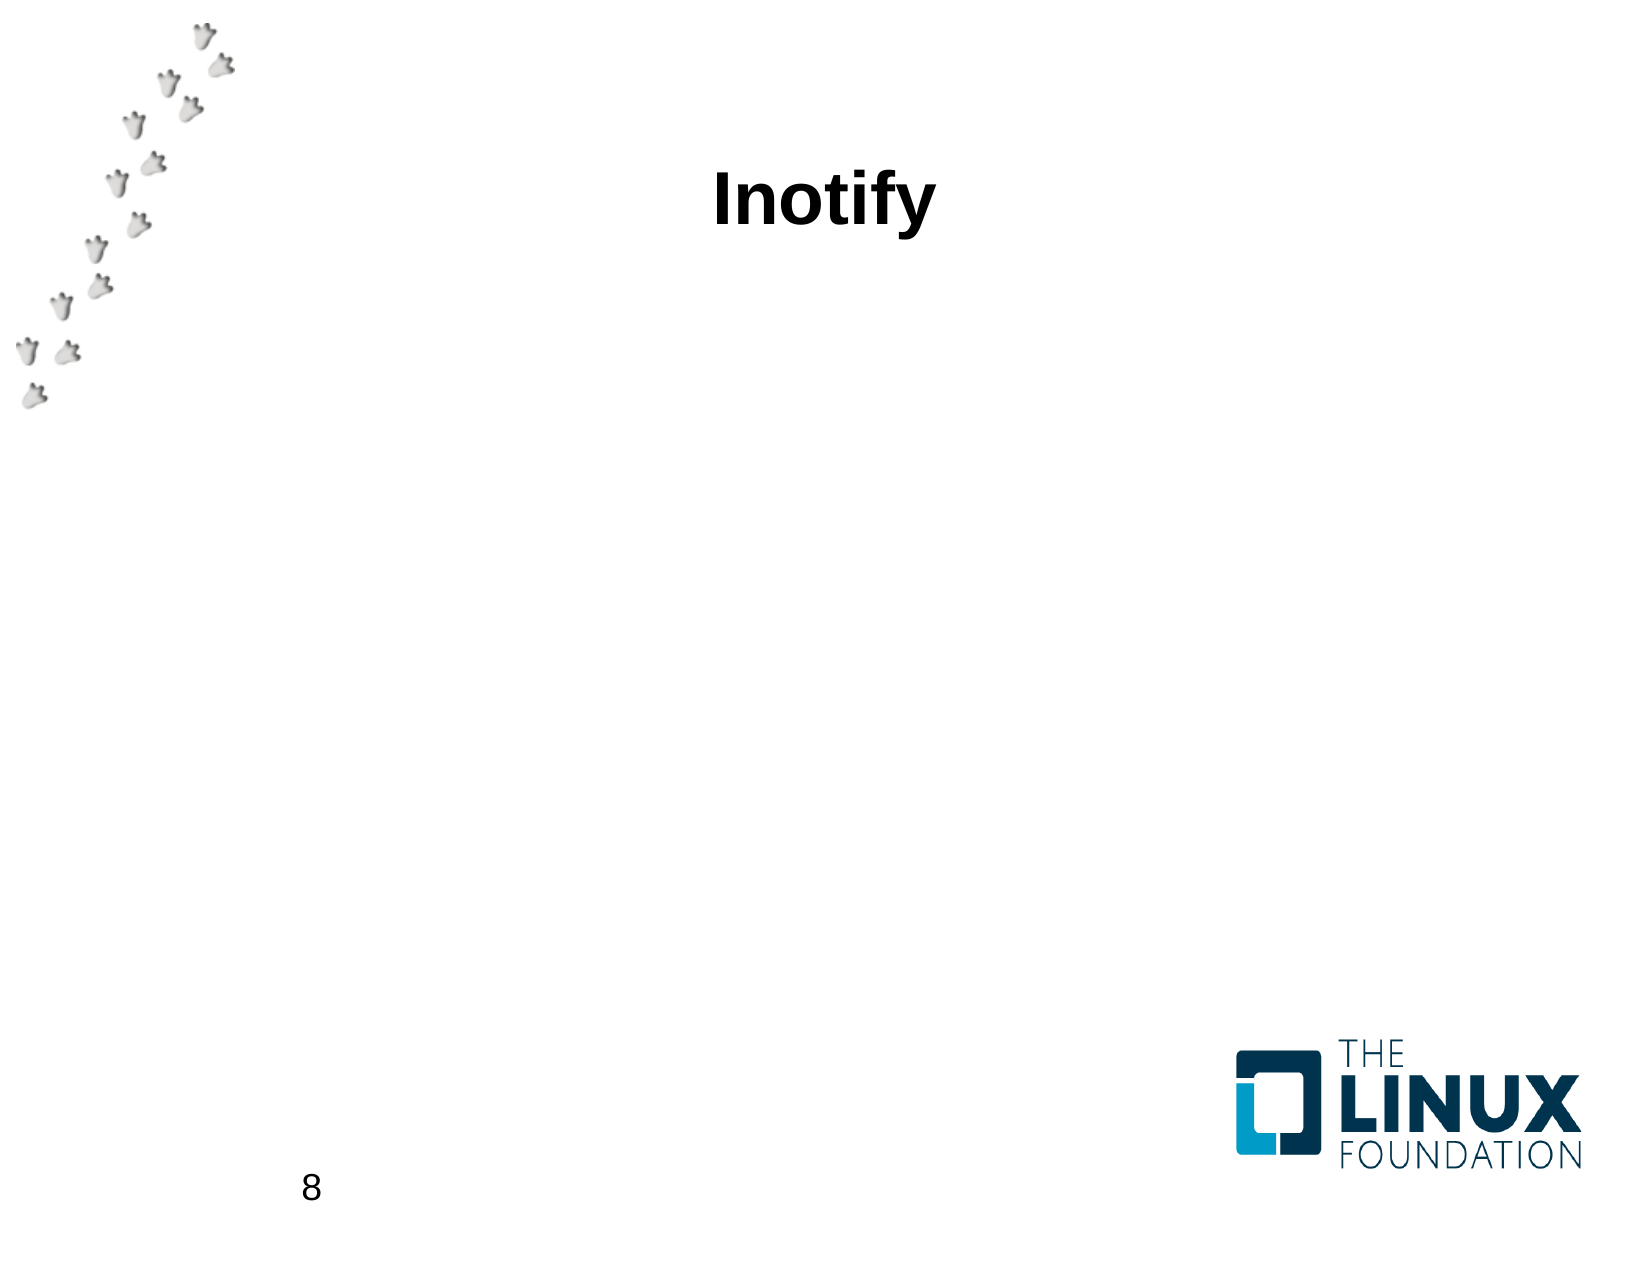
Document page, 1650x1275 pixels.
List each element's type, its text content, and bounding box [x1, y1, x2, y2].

picture [16, 23, 235, 430]
title Inotify [135, 104, 1515, 299]
picture [1216, 1012, 1613, 1200]
